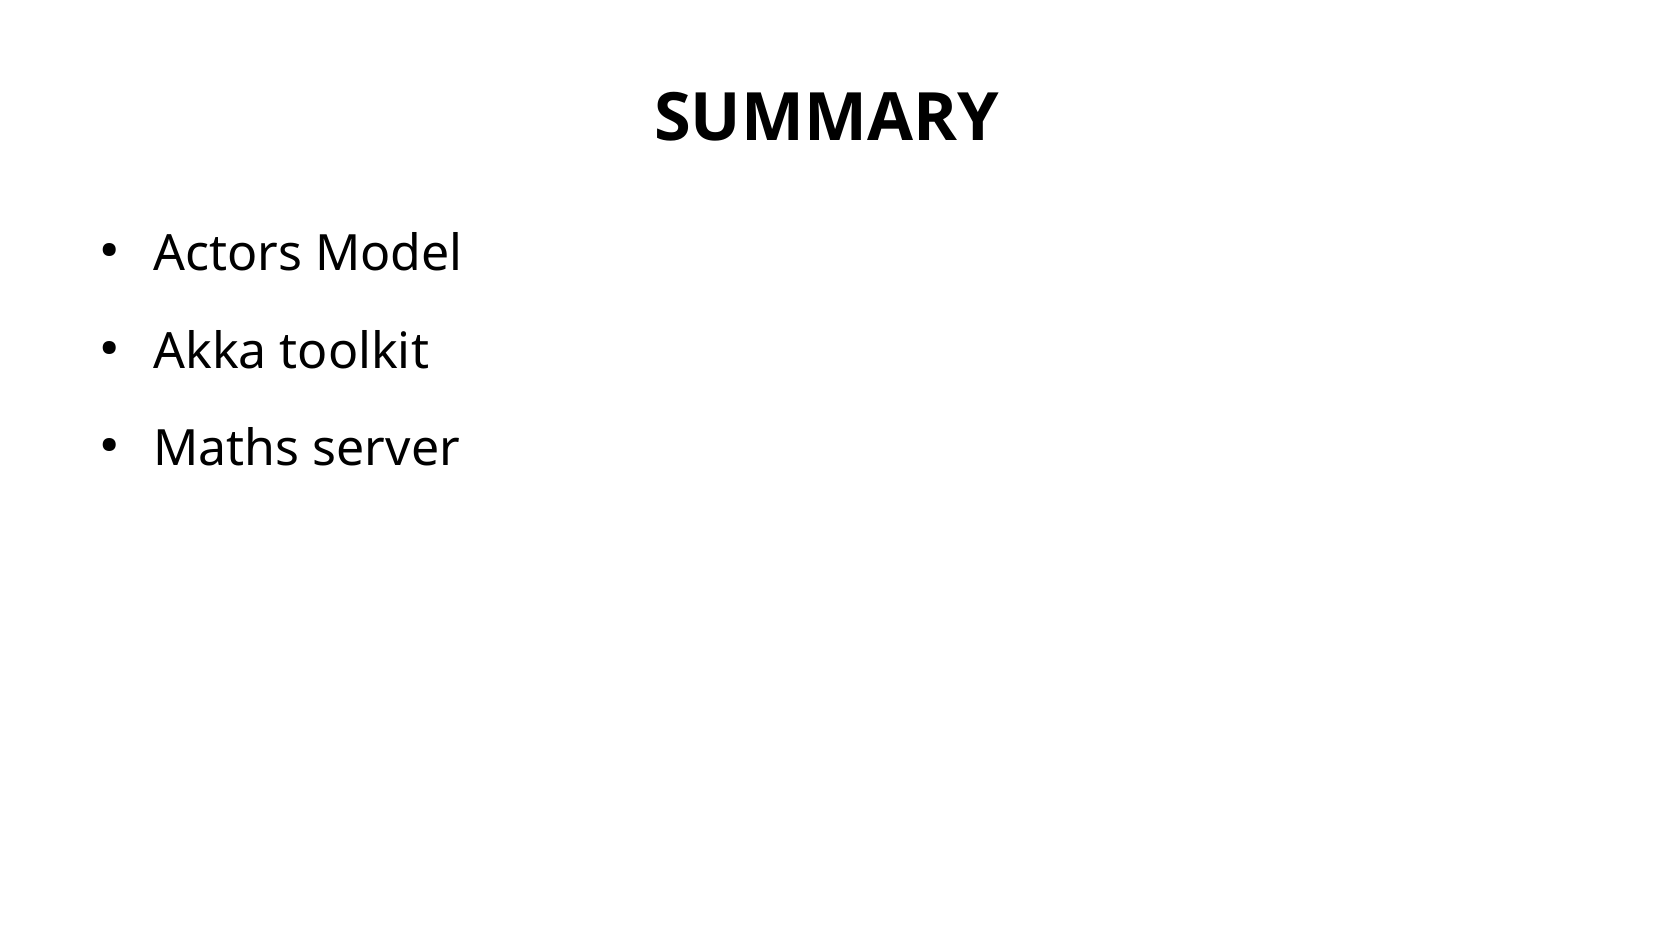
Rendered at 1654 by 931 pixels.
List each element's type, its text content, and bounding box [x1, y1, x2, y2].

list Actors Model Akka toolkit Maths server [82, 217, 1571, 757]
title SUMMARY [82, 36, 1571, 193]
